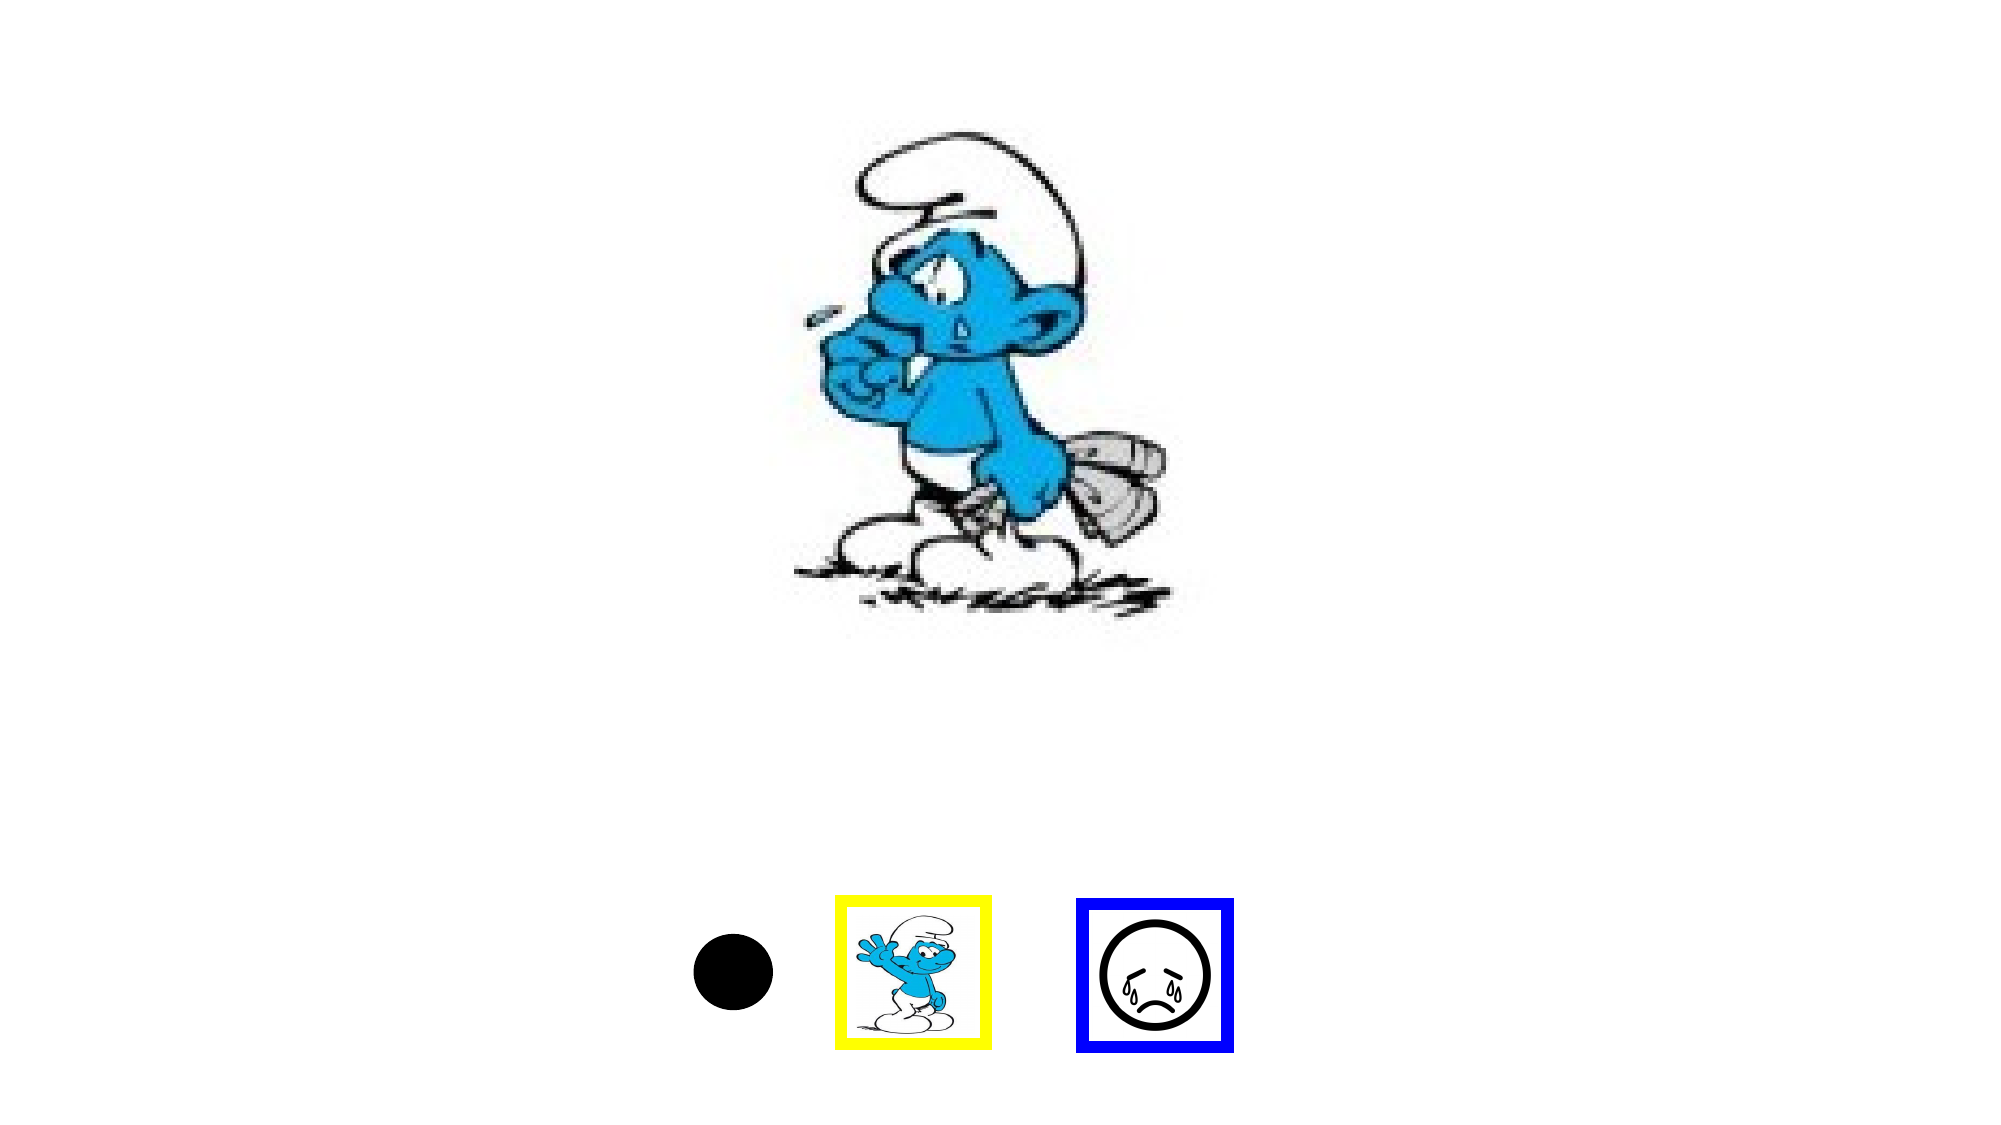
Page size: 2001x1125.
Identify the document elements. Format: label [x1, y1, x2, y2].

text_box [694, 934, 772, 1010]
picture [856, 915, 975, 1034]
picture [700, 120, 1300, 652]
picture [1092, 912, 1218, 1038]
